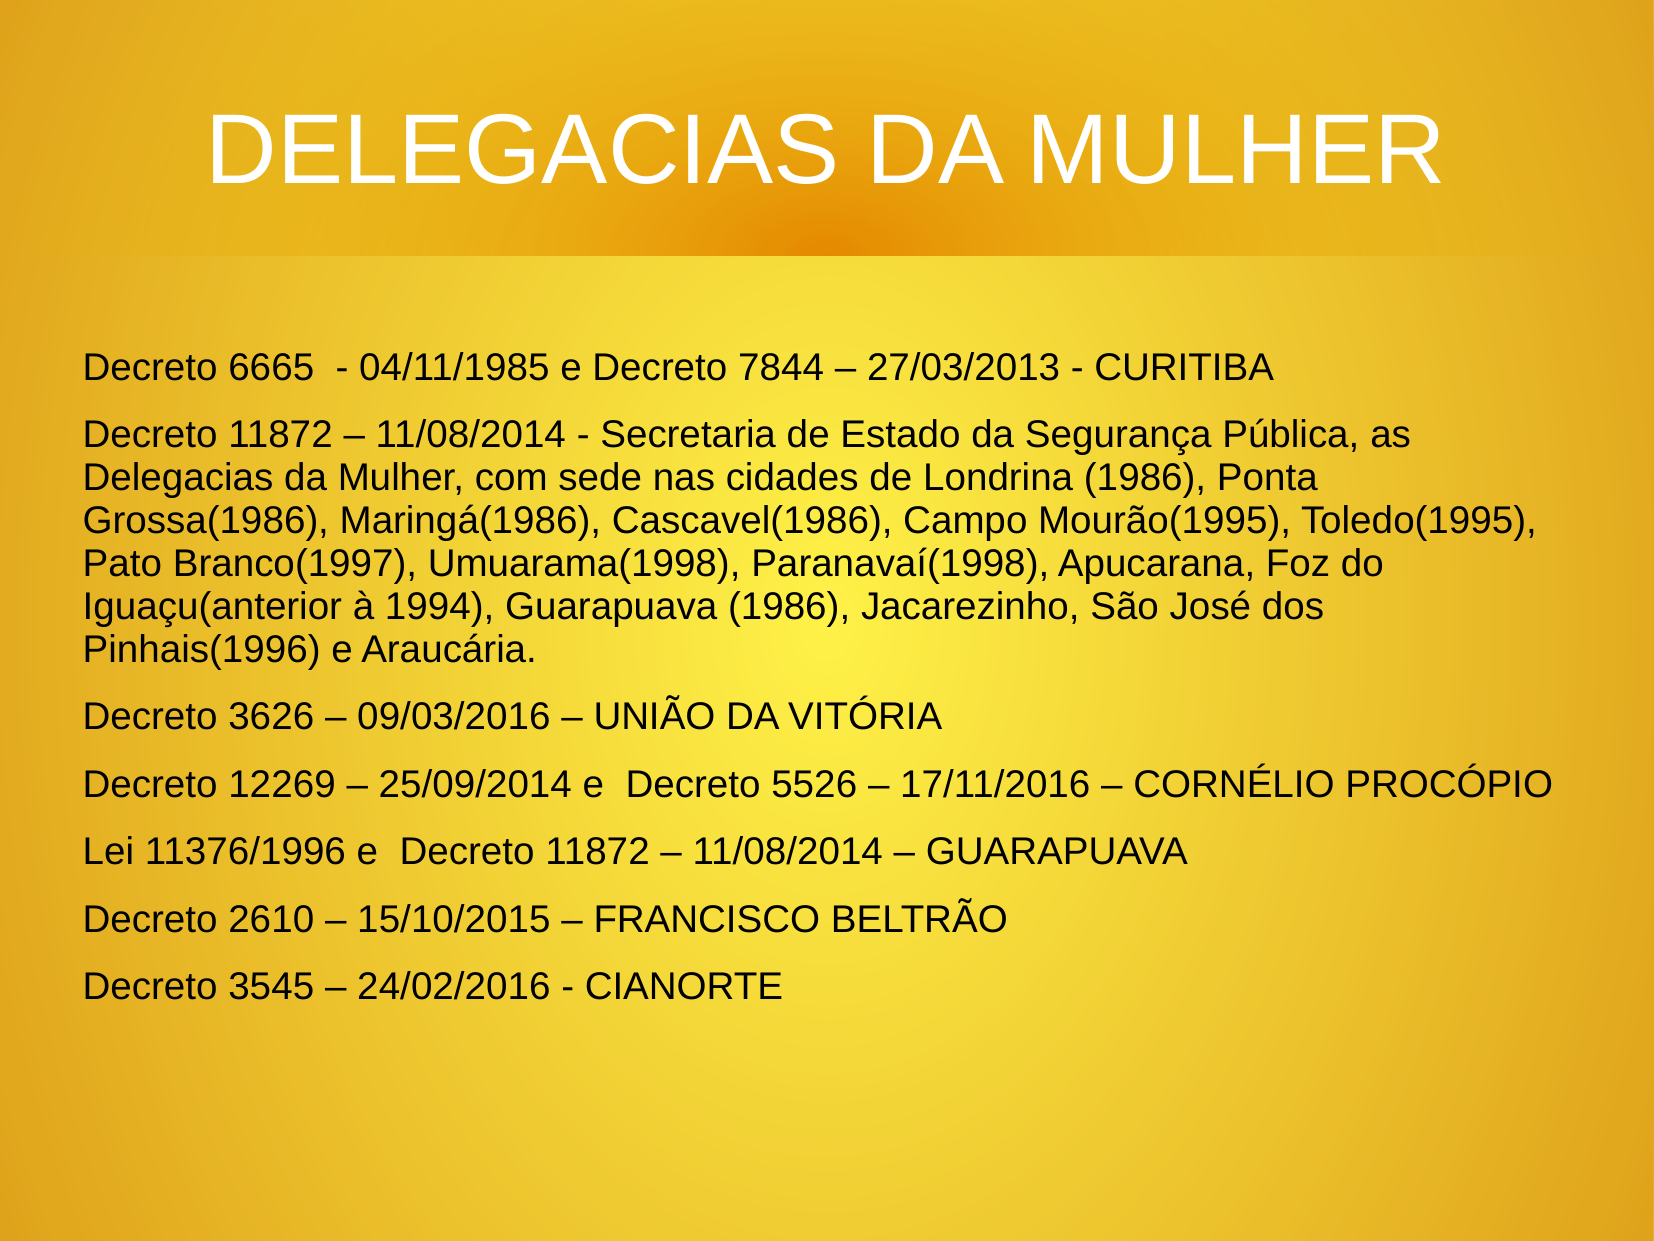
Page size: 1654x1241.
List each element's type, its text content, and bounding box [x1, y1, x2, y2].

title DELEGACIAS DA MULHER [82, 47, 1571, 252]
list Decreto 6665 - 04/11/1985 e Decreto 7844 – 27/03/2013 - CURITIBA Decreto 11872 – 11/08/2014 - Secretaria de Estado da Segurança Pública, as Delegacias da Mulher, com sede nas cidades de Londrina (1986), Ponta Grossa(1986), Maringá(1986), Cascavel(1986), Campo Mourão(1995), Toledo(1995), Pato Branco(1997), Umuarama(1998), Paranavaí(1998), Apucarana, Foz do Iguaçu(anterior à 1994), Guarapuava (1986), Jacarezinho, São José dos Pinhais(1996) e Araucária. Decreto 3626 – 09/03/2016 – UNIÃO DA VITÓRIA Decreto 12269 – 25/09/2014 e Decreto 5526 – 17/11/2016 – CORNÉLIO PROCÓPIO Lei 11376/1996 e Decreto 11872 – 11/08/2014 – GUARAPUAVA Decreto 2610 – 15/10/2015 – FRANCISCO BELTRÃO Decreto 3545 – 24/02/2016 - CIANORTE [82, 299, 1571, 1019]
